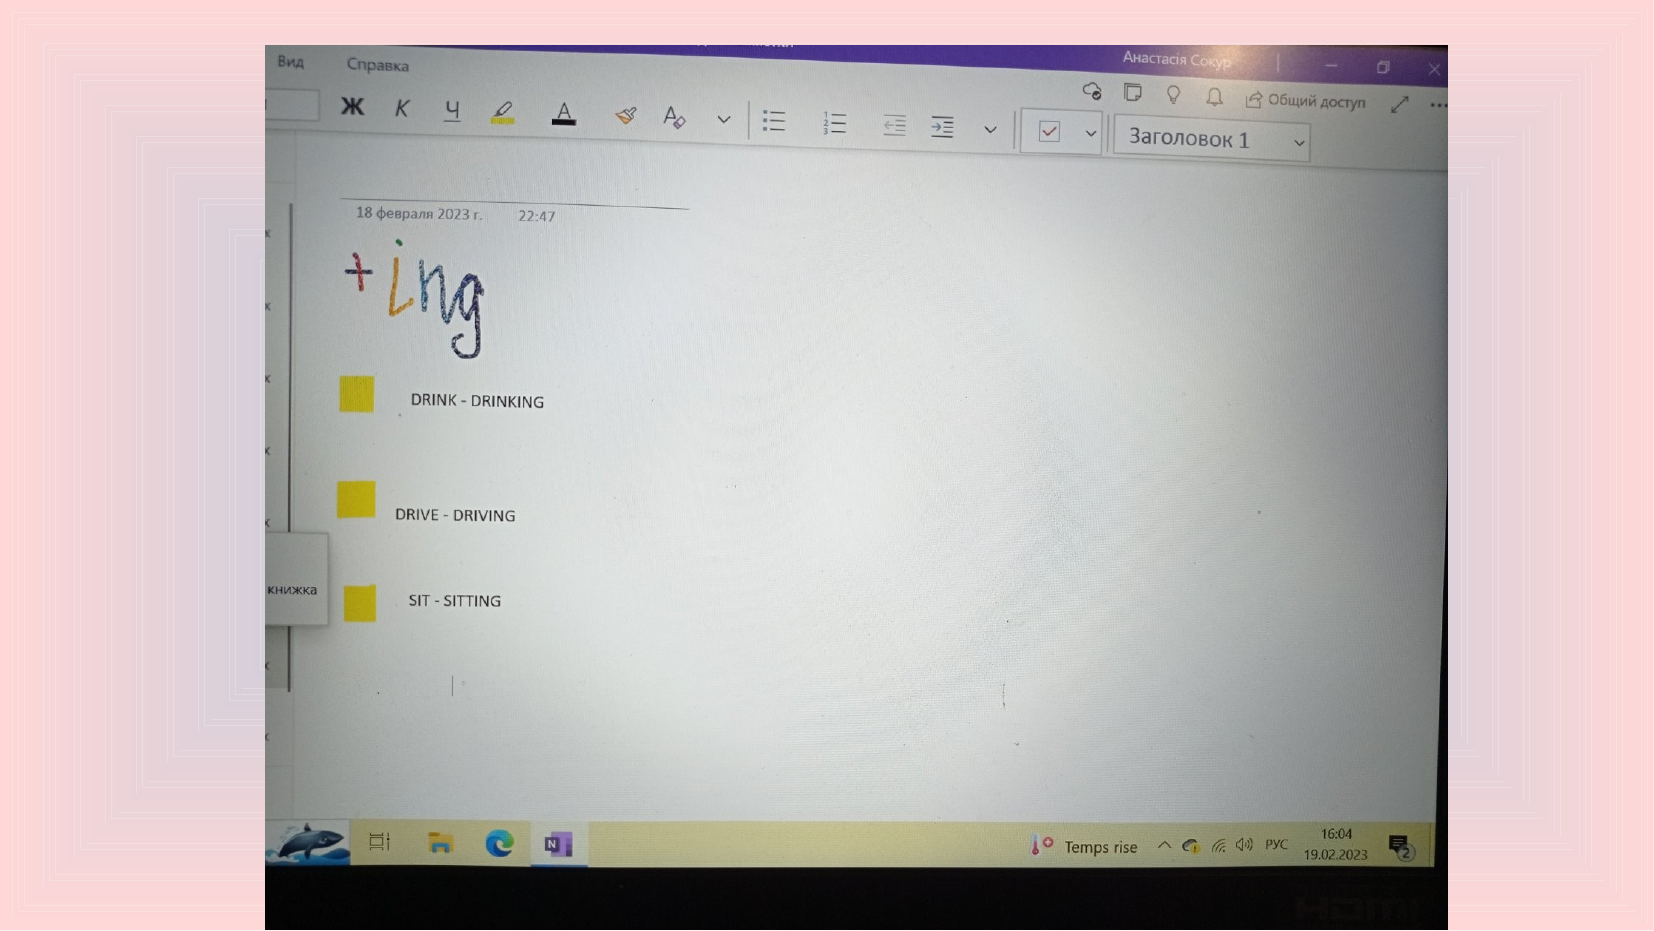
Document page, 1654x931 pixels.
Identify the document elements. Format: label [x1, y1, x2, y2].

picture [265, 45, 1448, 930]
